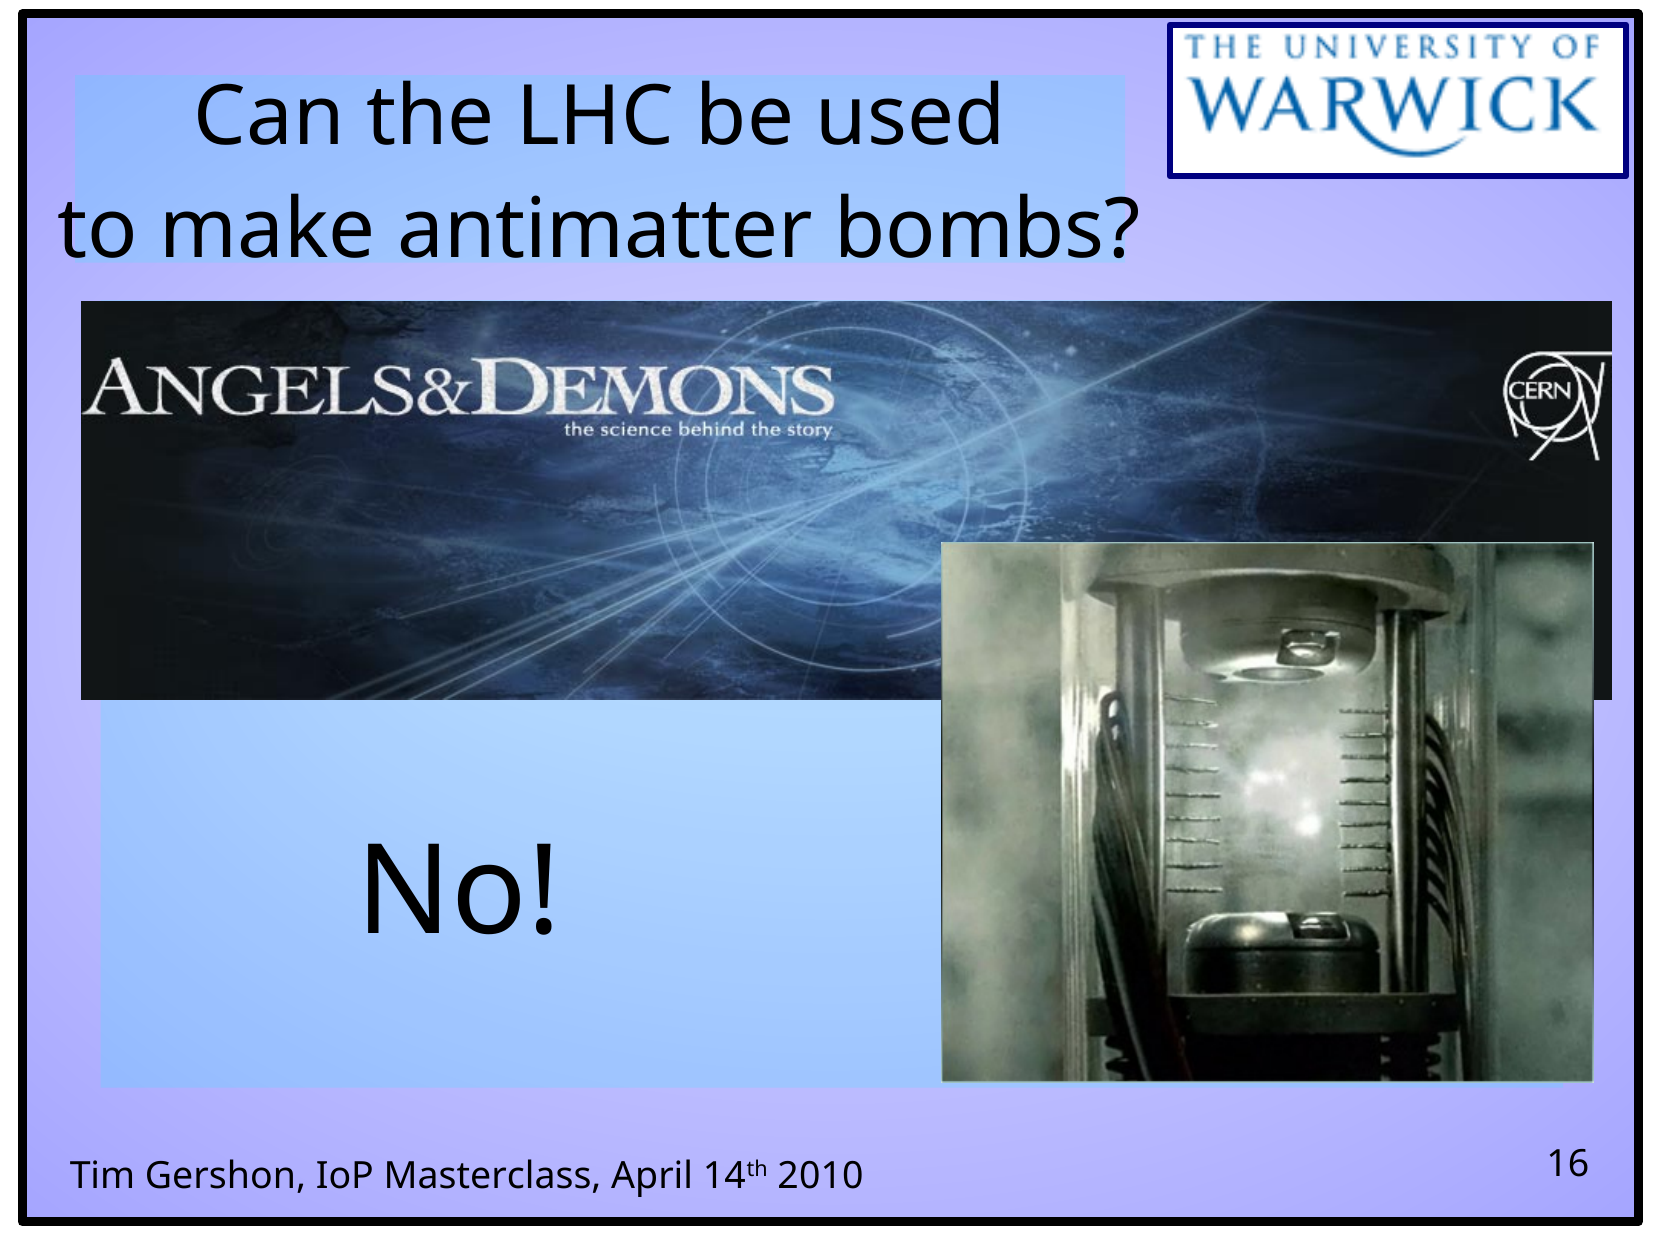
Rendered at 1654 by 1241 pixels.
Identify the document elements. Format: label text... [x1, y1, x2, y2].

text_box No! [252, 792, 665, 948]
text_box <number> [1530, 1125, 1606, 1201]
text_box Can the LHC be used to make antimatter bombs? [75, 75, 1126, 263]
picture [1172, 27, 1623, 174]
text_box [22, 13, 1639, 1222]
picture [81, 301, 1612, 1083]
text_box Tim Gershon, IoP Masterclass, April 14th 2010 [72, 1136, 861, 1212]
